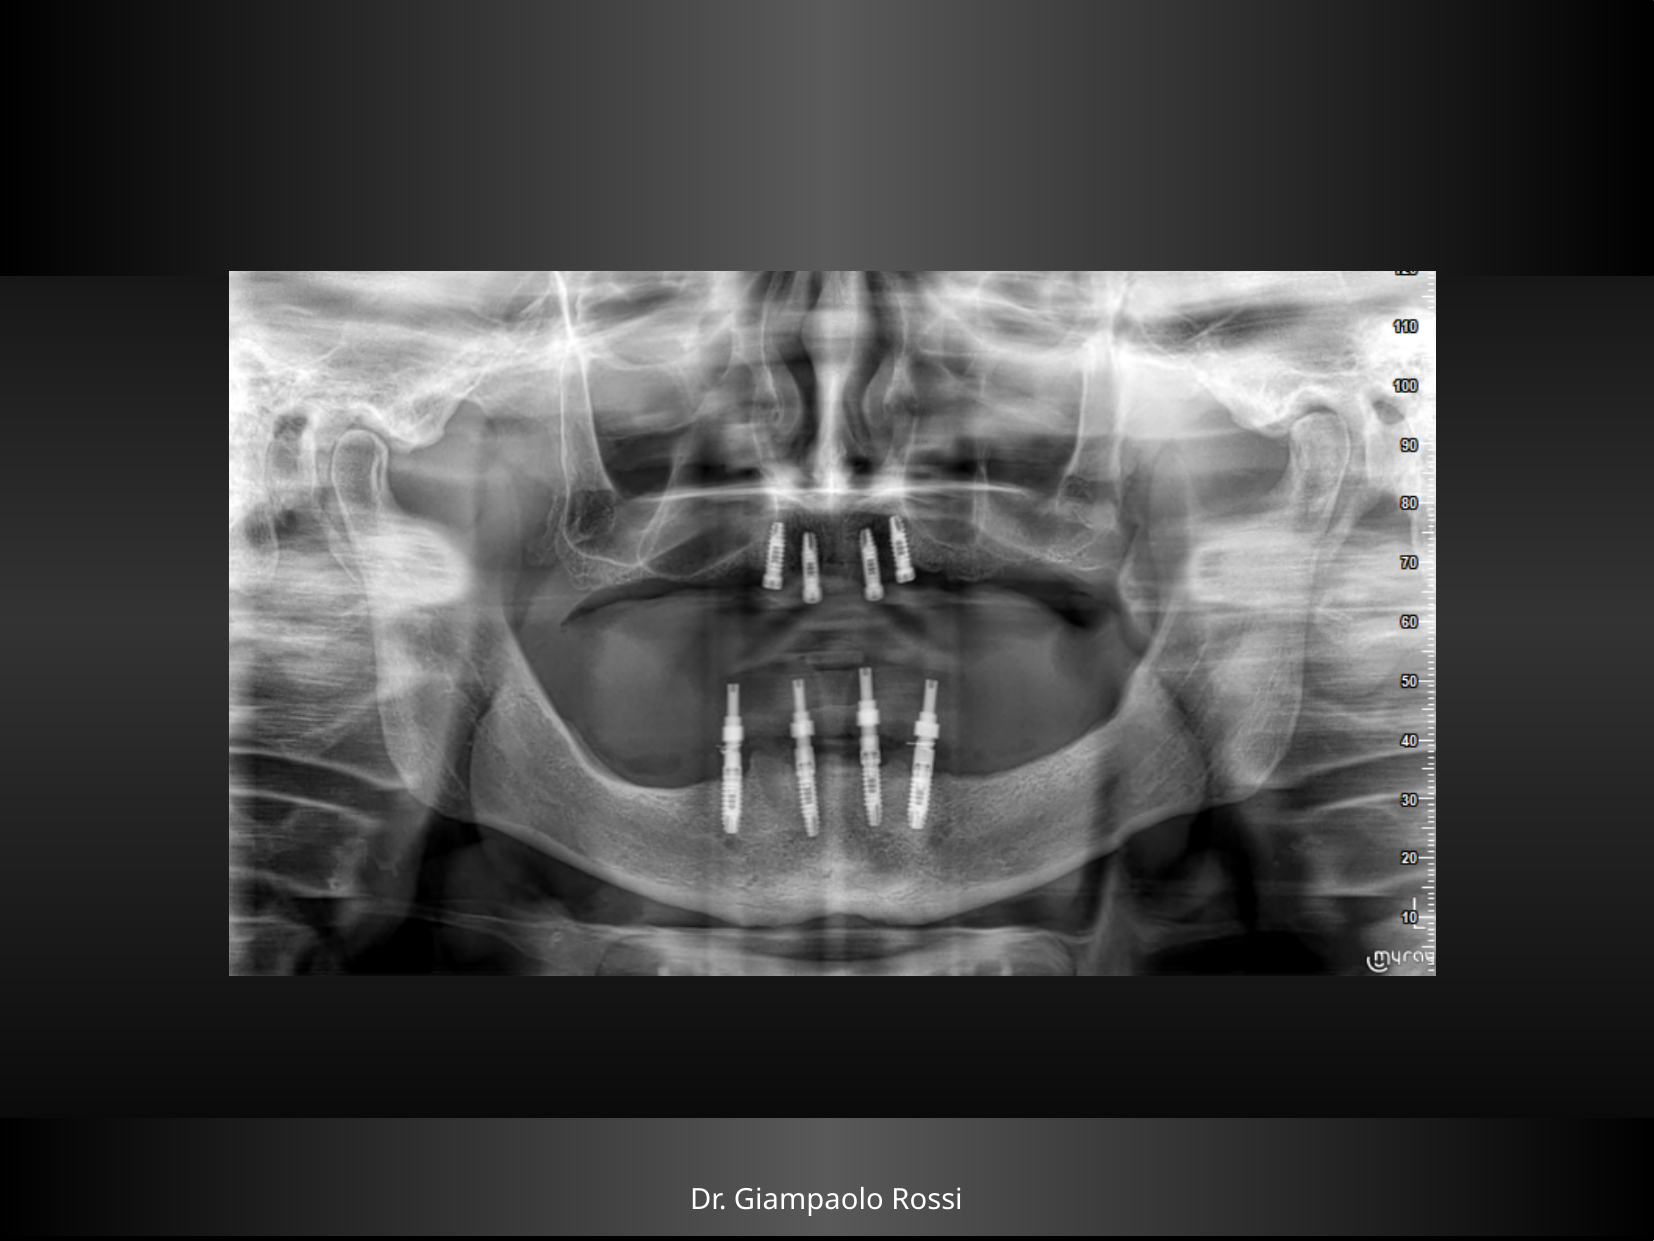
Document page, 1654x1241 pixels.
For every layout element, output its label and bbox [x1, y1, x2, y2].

picture [229, 271, 1436, 976]
